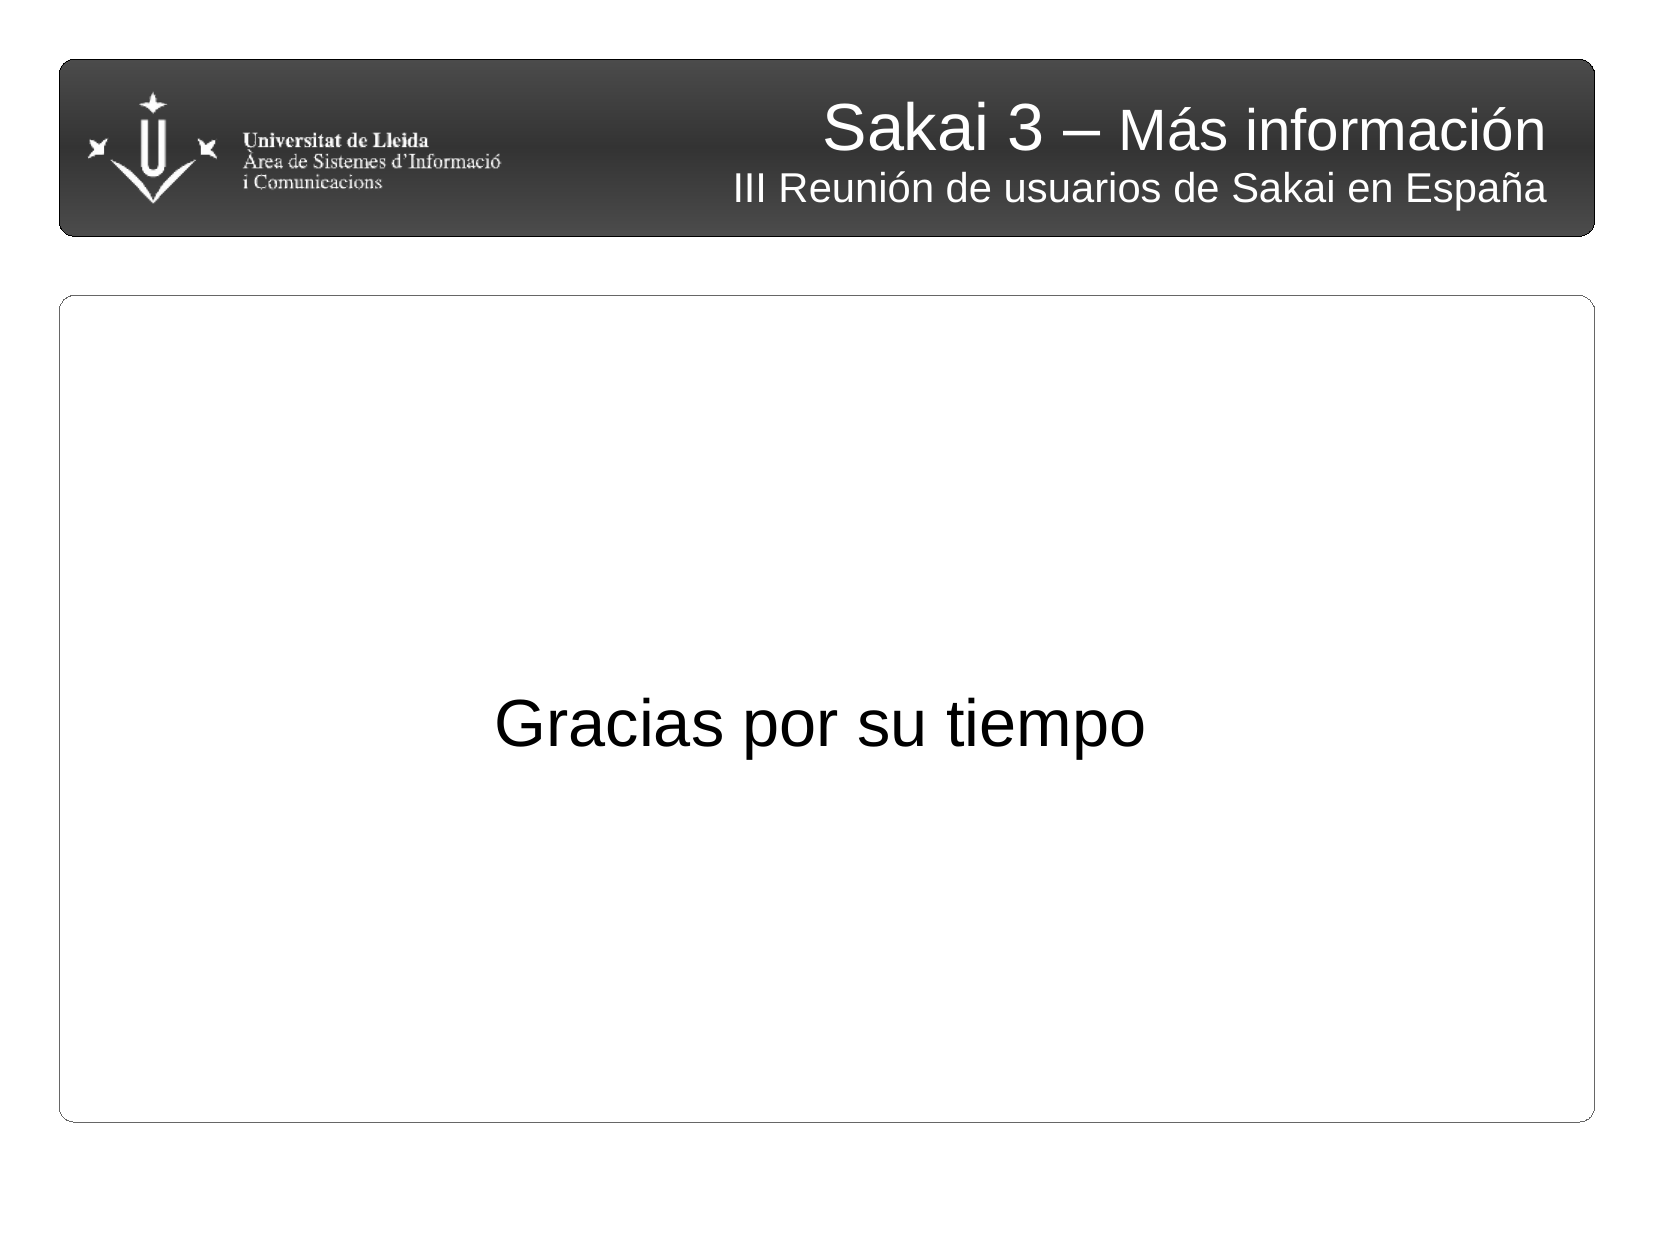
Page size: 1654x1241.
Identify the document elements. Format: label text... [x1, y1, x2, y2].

title Sakai 3 – Más información III Reunión de usuarios de Sakai en España [501, 84, 1548, 218]
subtitle Gracias por su tiempo [76, 324, 1565, 1123]
picture [64, 75, 530, 225]
